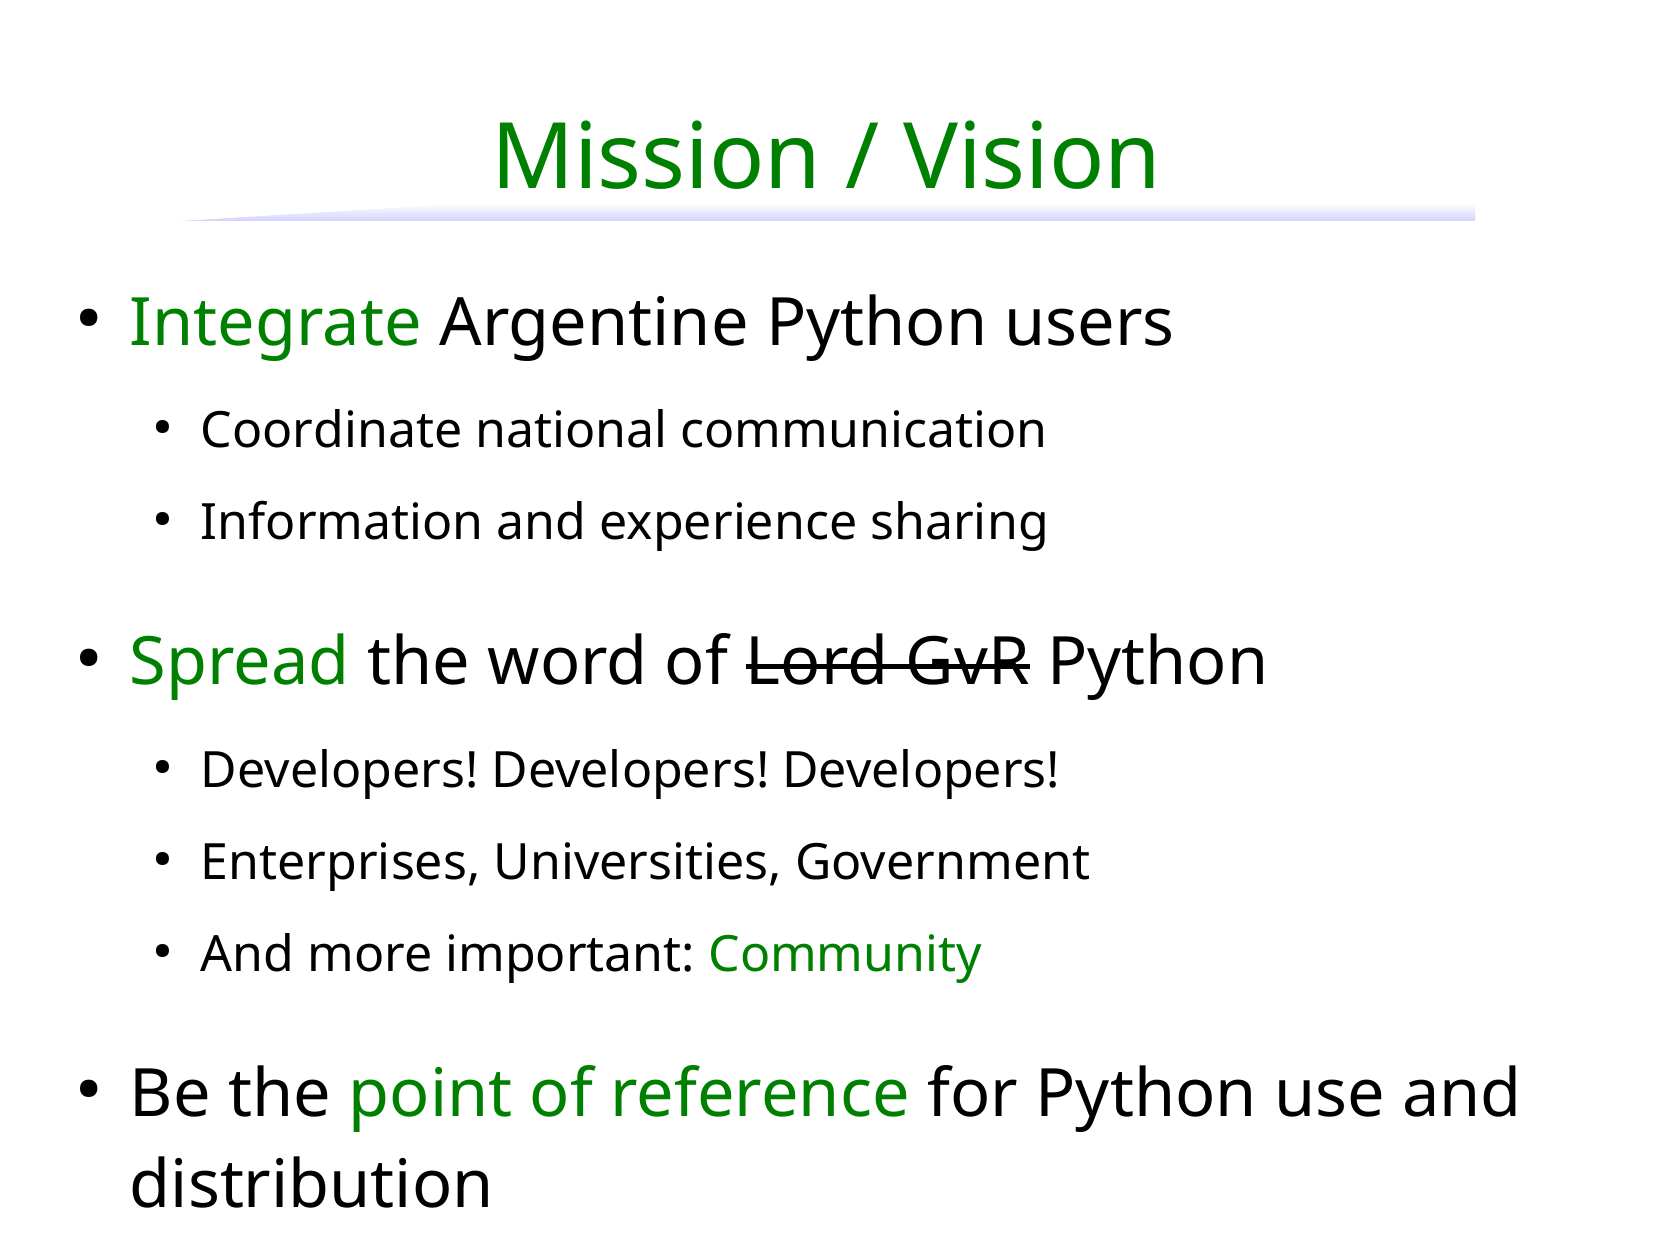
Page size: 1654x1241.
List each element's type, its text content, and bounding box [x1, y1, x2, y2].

title Mission / Vision [82, 49, 1571, 257]
list Integrate Argentine Python users Coordinate national communication Information and experience sharing Spread the word of Lord GvR Python Developers! Developers! Developers! Enterprises, Universities, Government And more important: Community Be the point of reference for Python use and distribution [59, 274, 1595, 1123]
